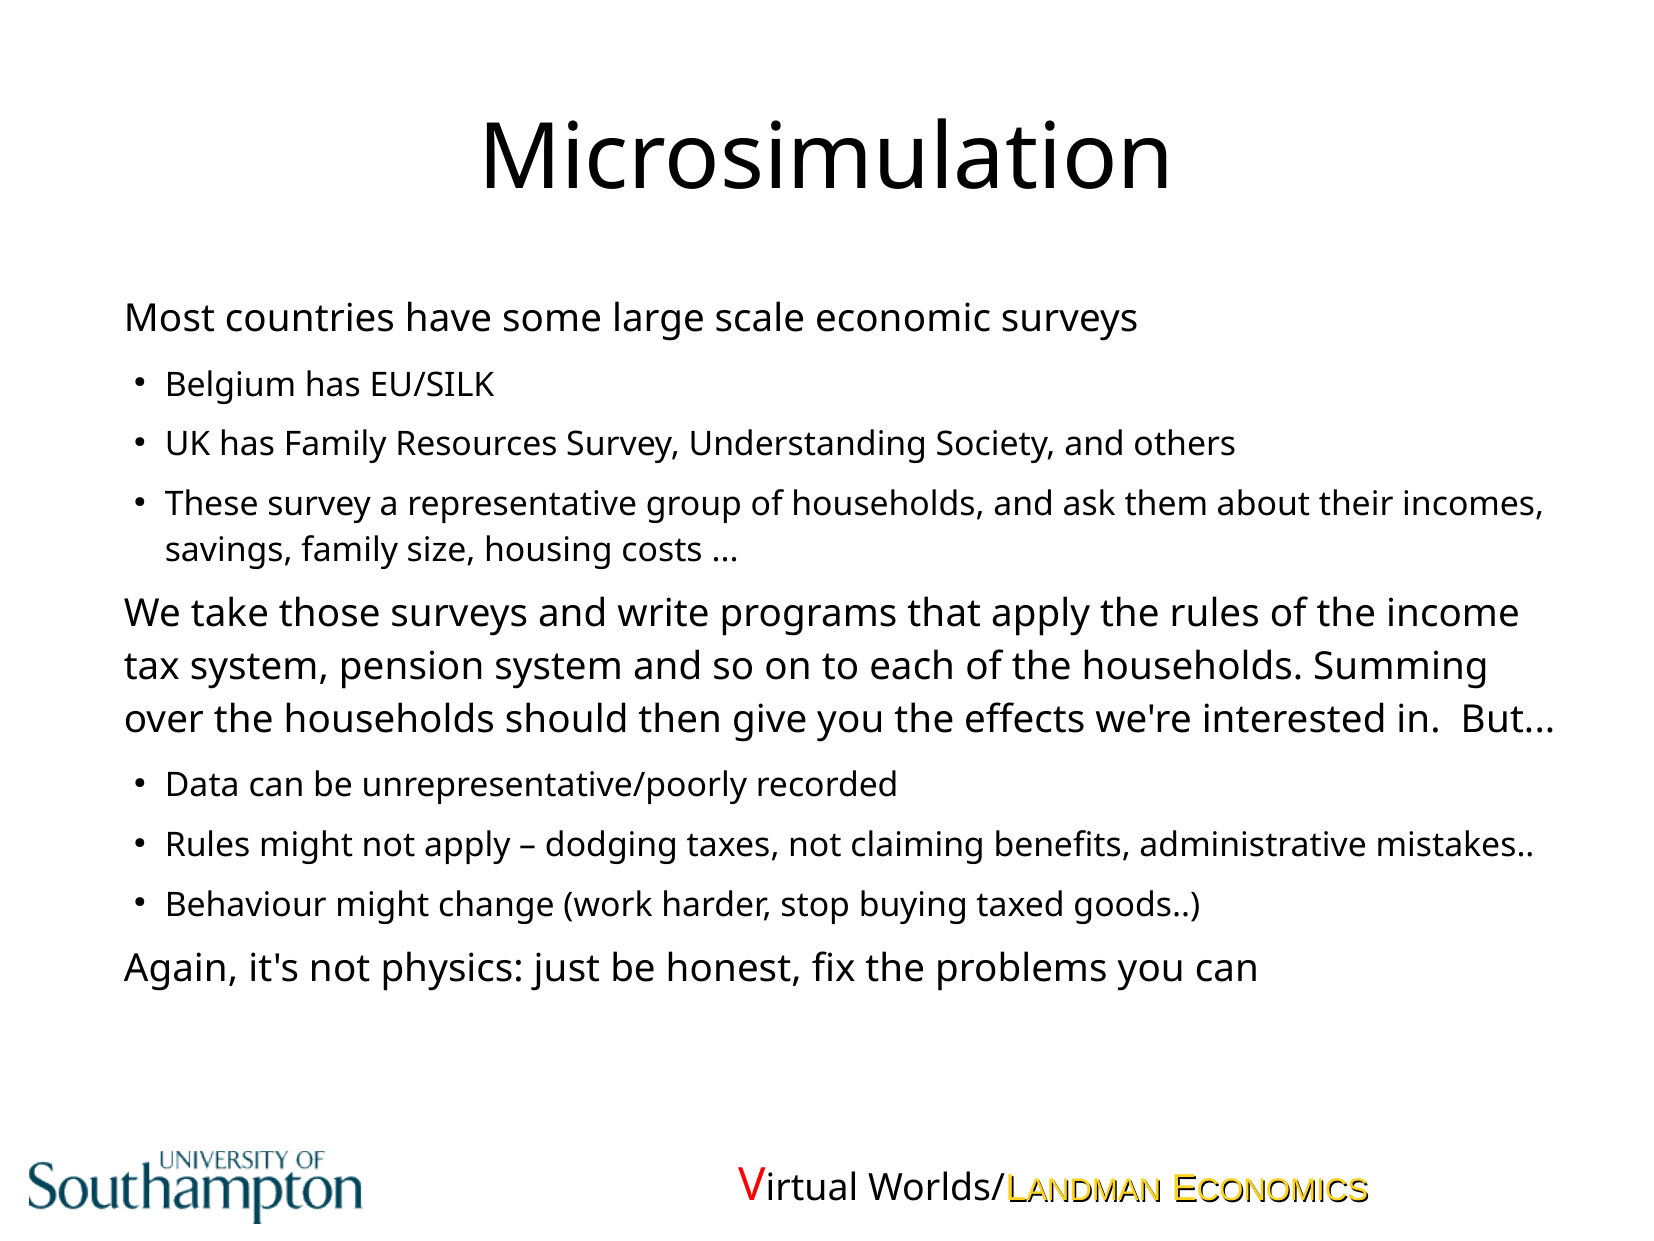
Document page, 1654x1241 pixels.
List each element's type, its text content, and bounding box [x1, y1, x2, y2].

picture [29, 1151, 363, 1224]
list Most countries have some large scale economic surveys Belgium has EU/SILK UK has Family Resources Survey, Understanding Society, and others These survey a representative group of households, and ask them about their incomes, savings, family size, housing costs ... We take those surveys and write programs that apply the rules of the income tax system, pension system and so on to each of the households. Summing over the households should then give you the effects we're interested in. But... Data can be unrepresentative/poorly recorded Rules might not apply – dodging taxes, not claiming benefits, administrative mistakes.. Behaviour might change (work harder, stop buying taxed goods..) Again, it's not physics: just be honest, fix the problems you can [82, 290, 1571, 1010]
title Microsimulation [82, 49, 1571, 257]
